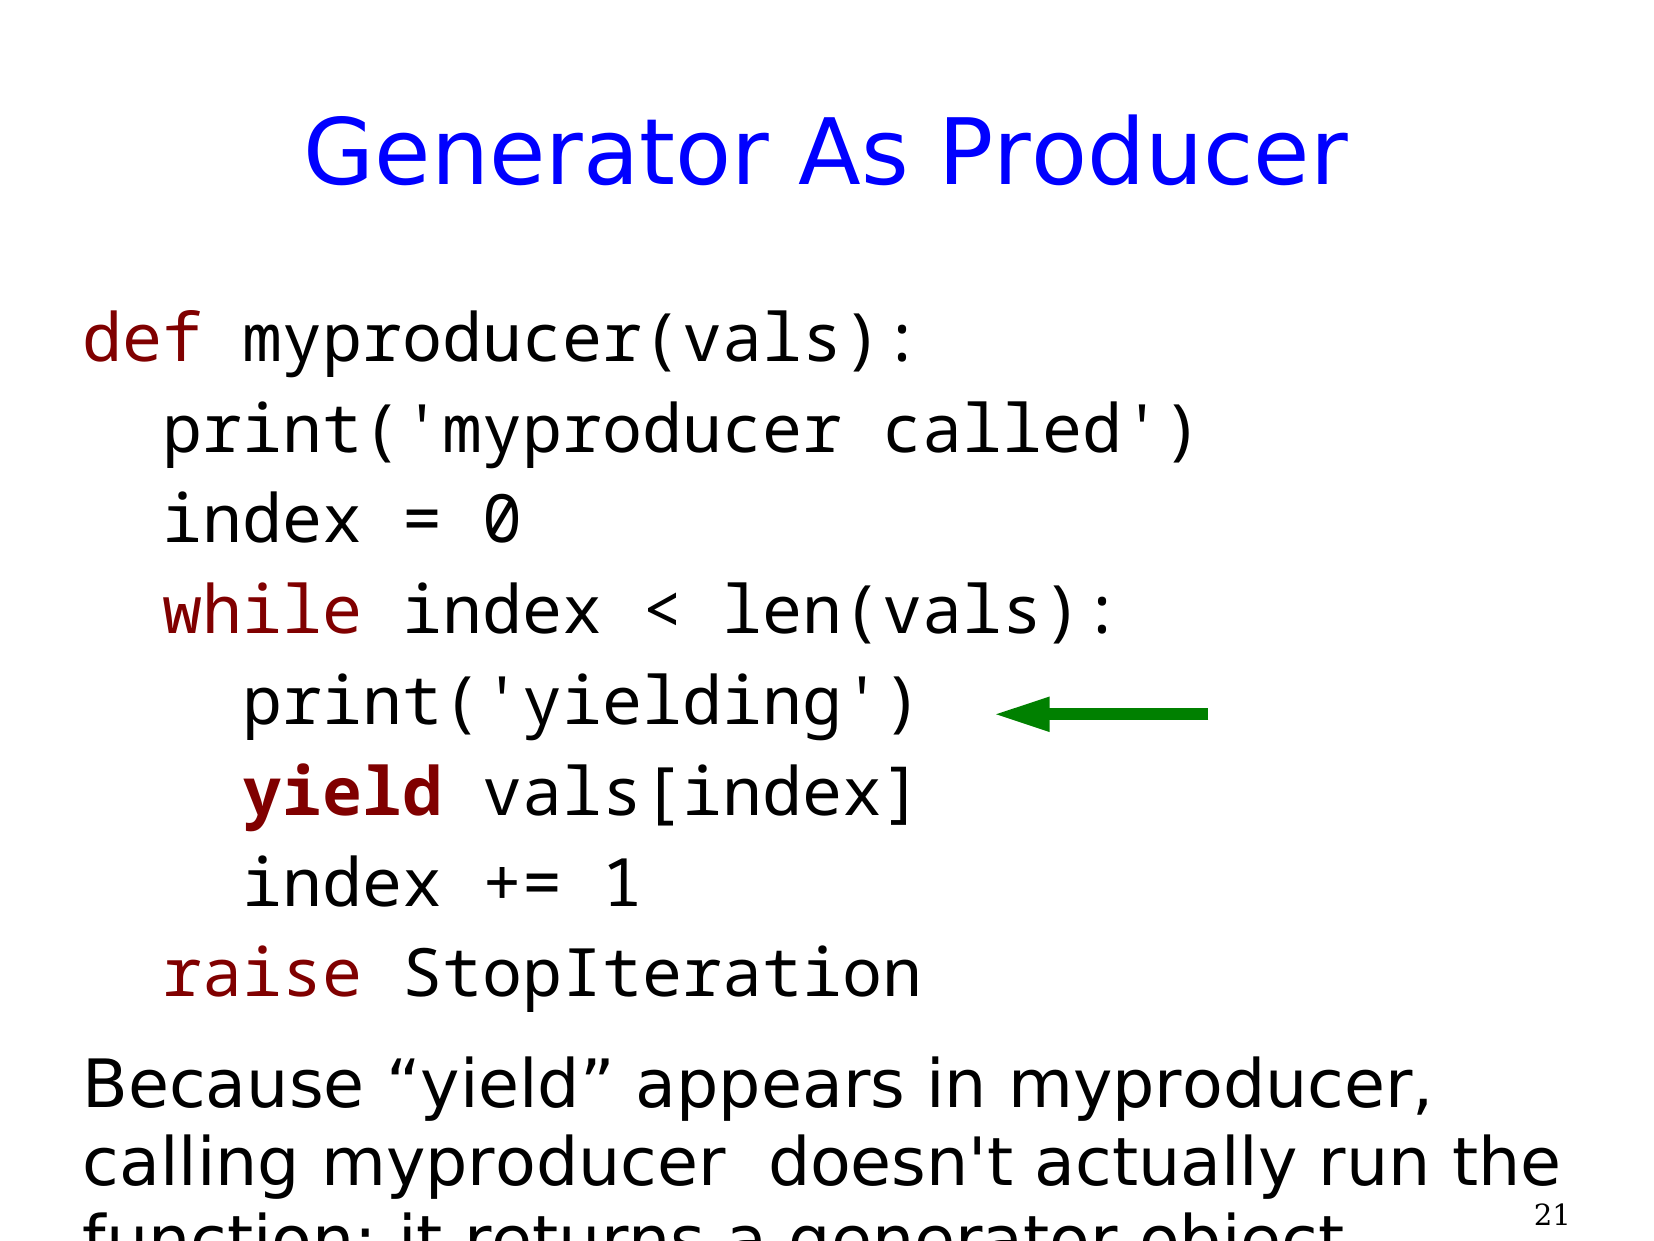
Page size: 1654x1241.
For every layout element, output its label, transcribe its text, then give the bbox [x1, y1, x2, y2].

title Generator As Producer [82, 49, 1571, 257]
list def myproducer(vals): print('myproducer called') index = 0 while index < len(vals): print('yielding') yield vals[index] index += 1 raise StopIteration Because “yield” appears in myproducer, calling myproducer doesn't actually run the function; it returns a generator object. [82, 290, 1571, 1203]
